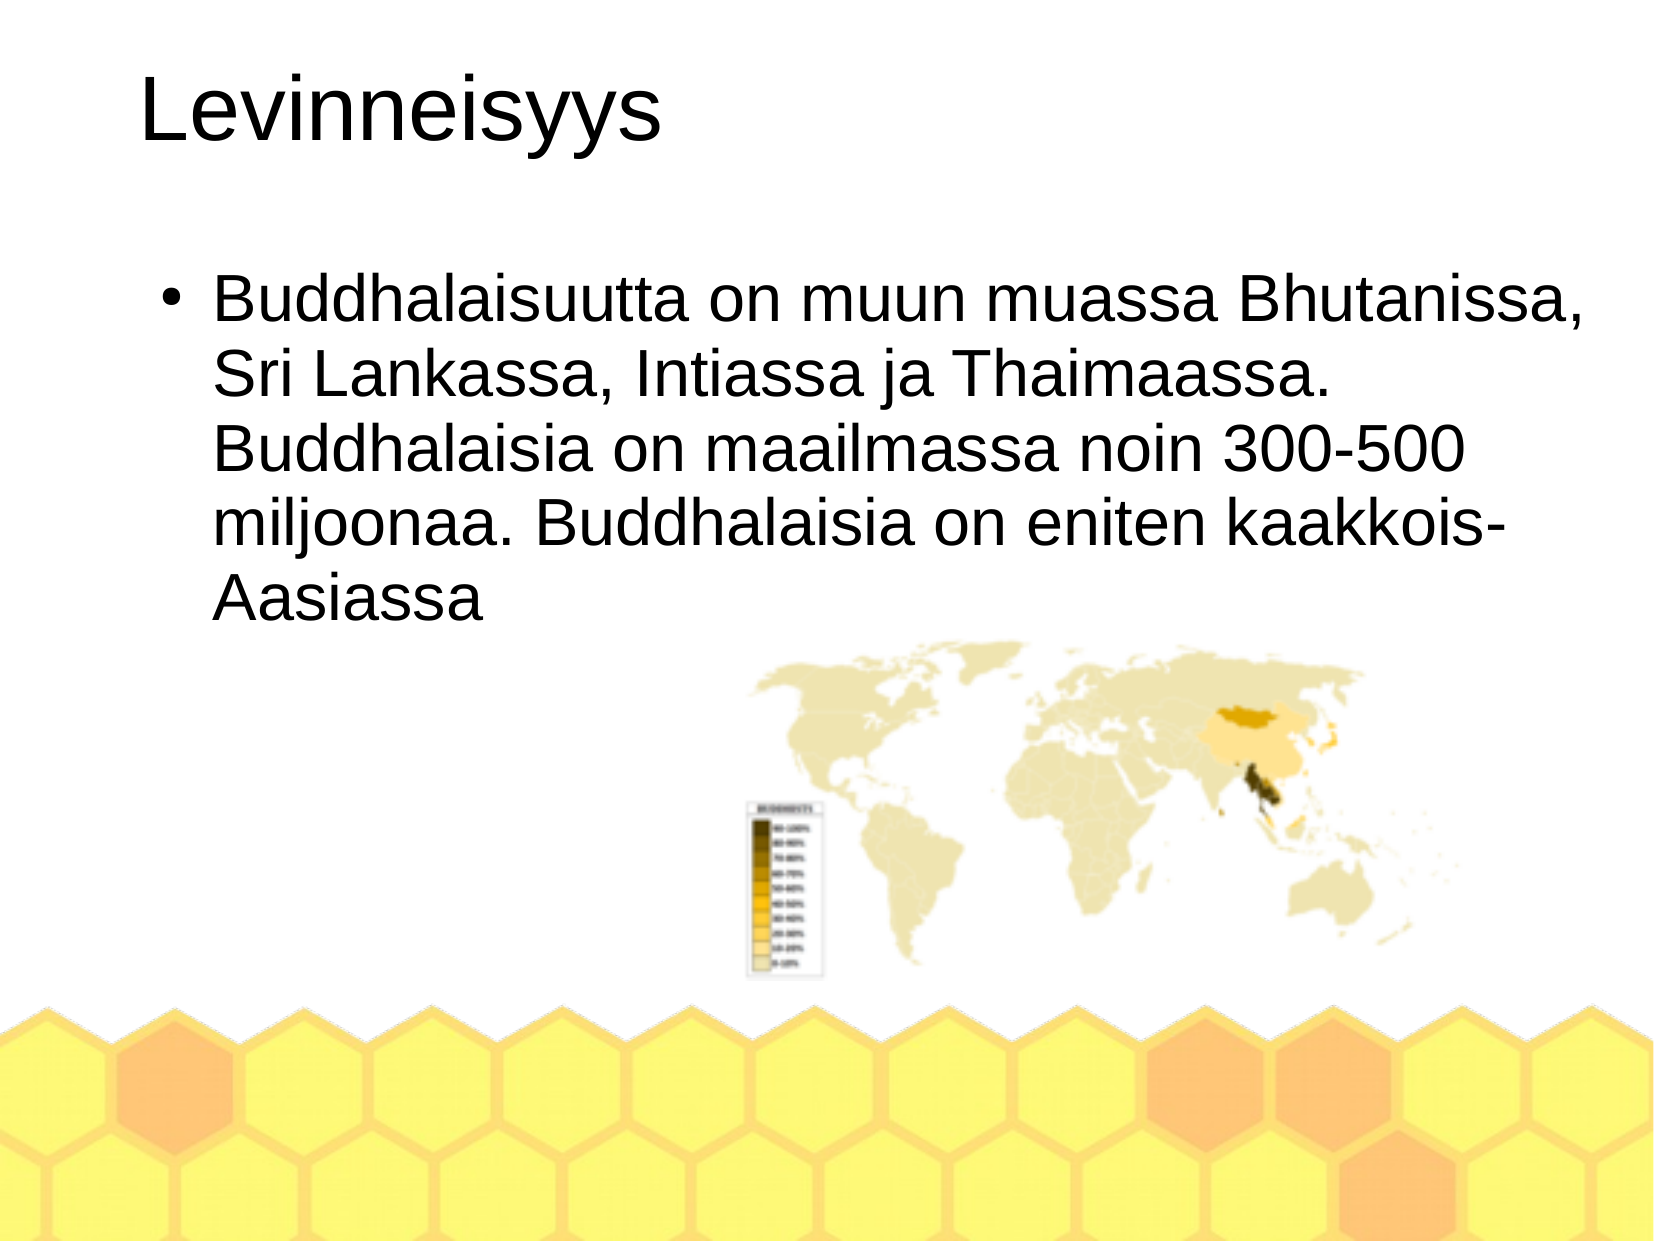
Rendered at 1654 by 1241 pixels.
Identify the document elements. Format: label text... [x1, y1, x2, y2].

list Buddhalaisuutta on muun muassa Bhutanissa, Sri Lankassa, Intiassa ja Thaimaassa. Buddhalaisia on maailmassa noin 300-500 miljoonaa. Buddhalaisia on eniten kaakkois-Aasiassa [141, 261, 1630, 981]
picture [744, 637, 1465, 981]
picture [0, 1001, 1654, 1241]
title Levinneisyys [0, 5, 1146, 213]
